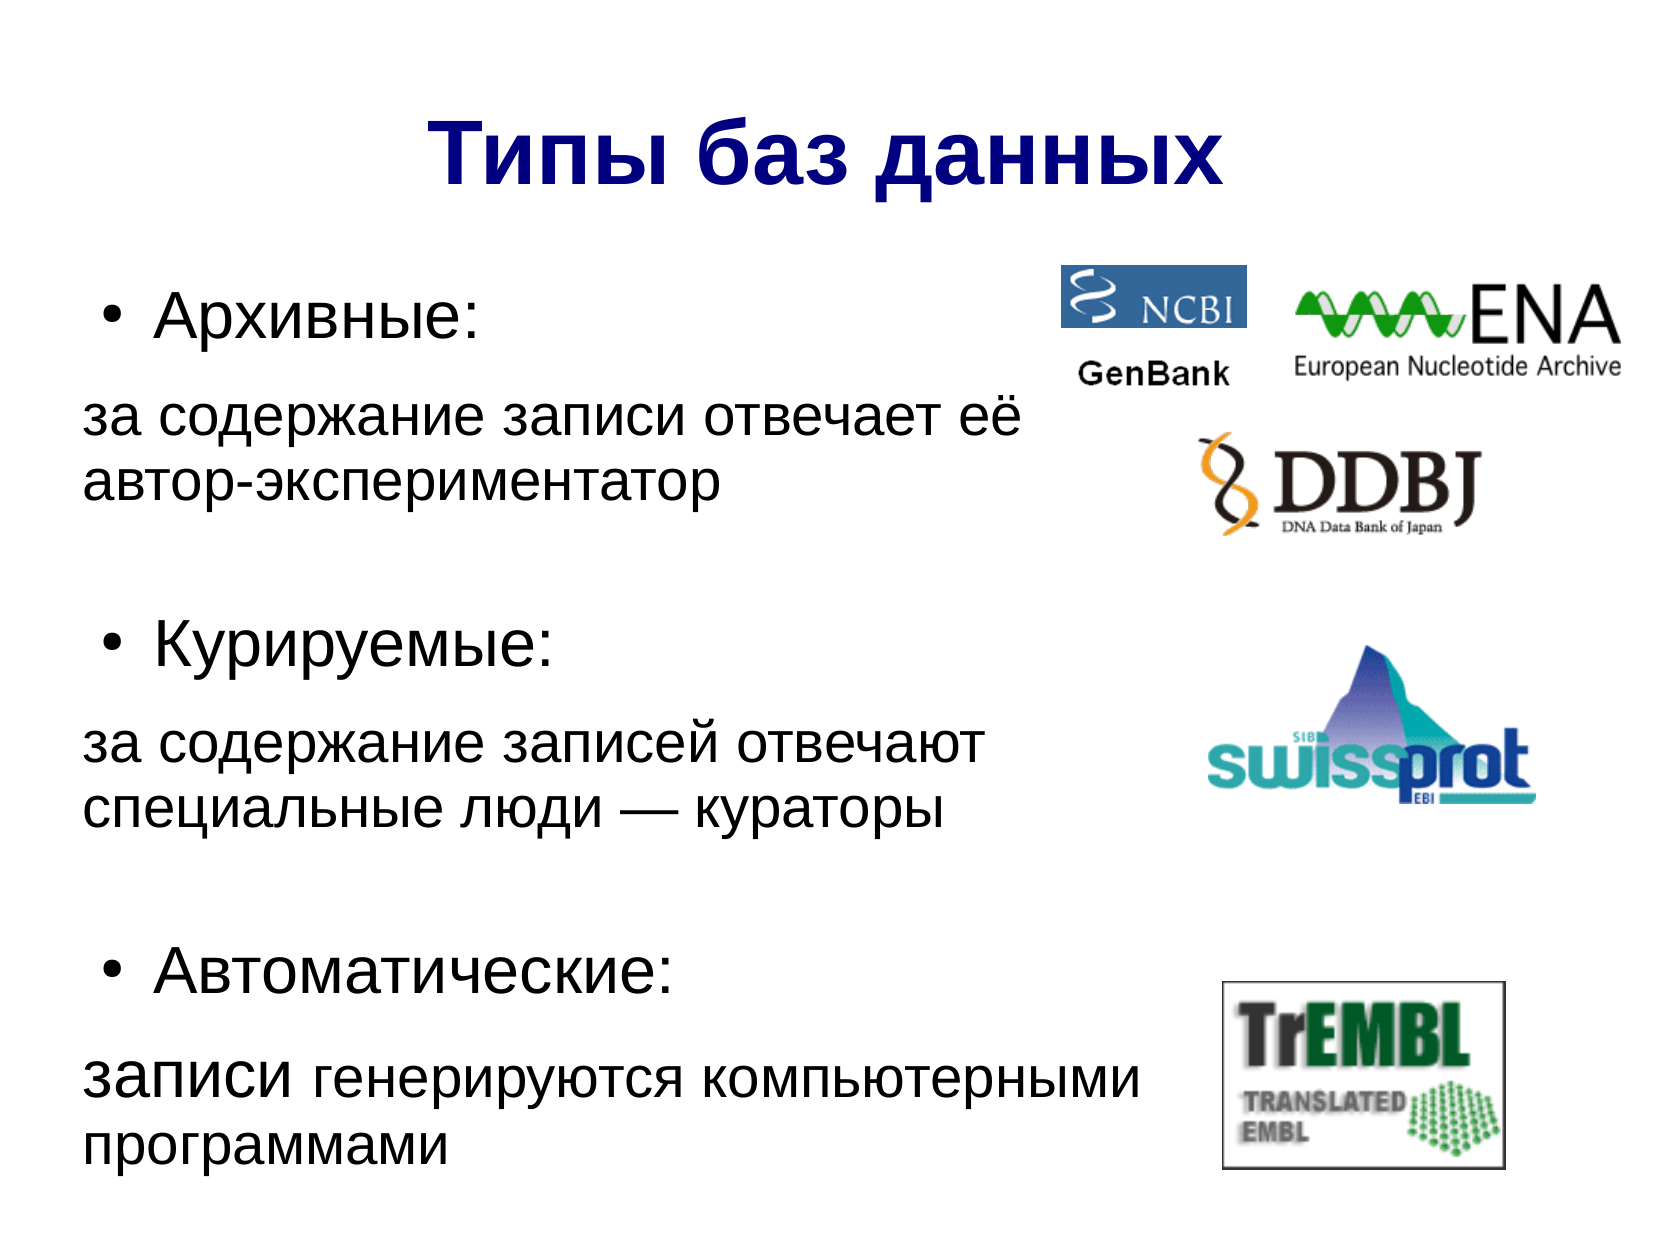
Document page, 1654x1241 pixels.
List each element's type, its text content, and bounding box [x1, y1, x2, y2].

picture [1208, 645, 1536, 804]
picture [1192, 431, 1492, 538]
title Типы баз данных [82, 49, 1571, 257]
picture [1285, 271, 1630, 388]
picture [1061, 265, 1247, 390]
picture [1222, 981, 1506, 1170]
list Архивные: за содержание записи отвечает её автор-экспериментатор Курируемые: за содержание записей отвечают специальные люди — кураторы Автоматические: записи генерируются компьютерными программами [82, 278, 1193, 1193]
